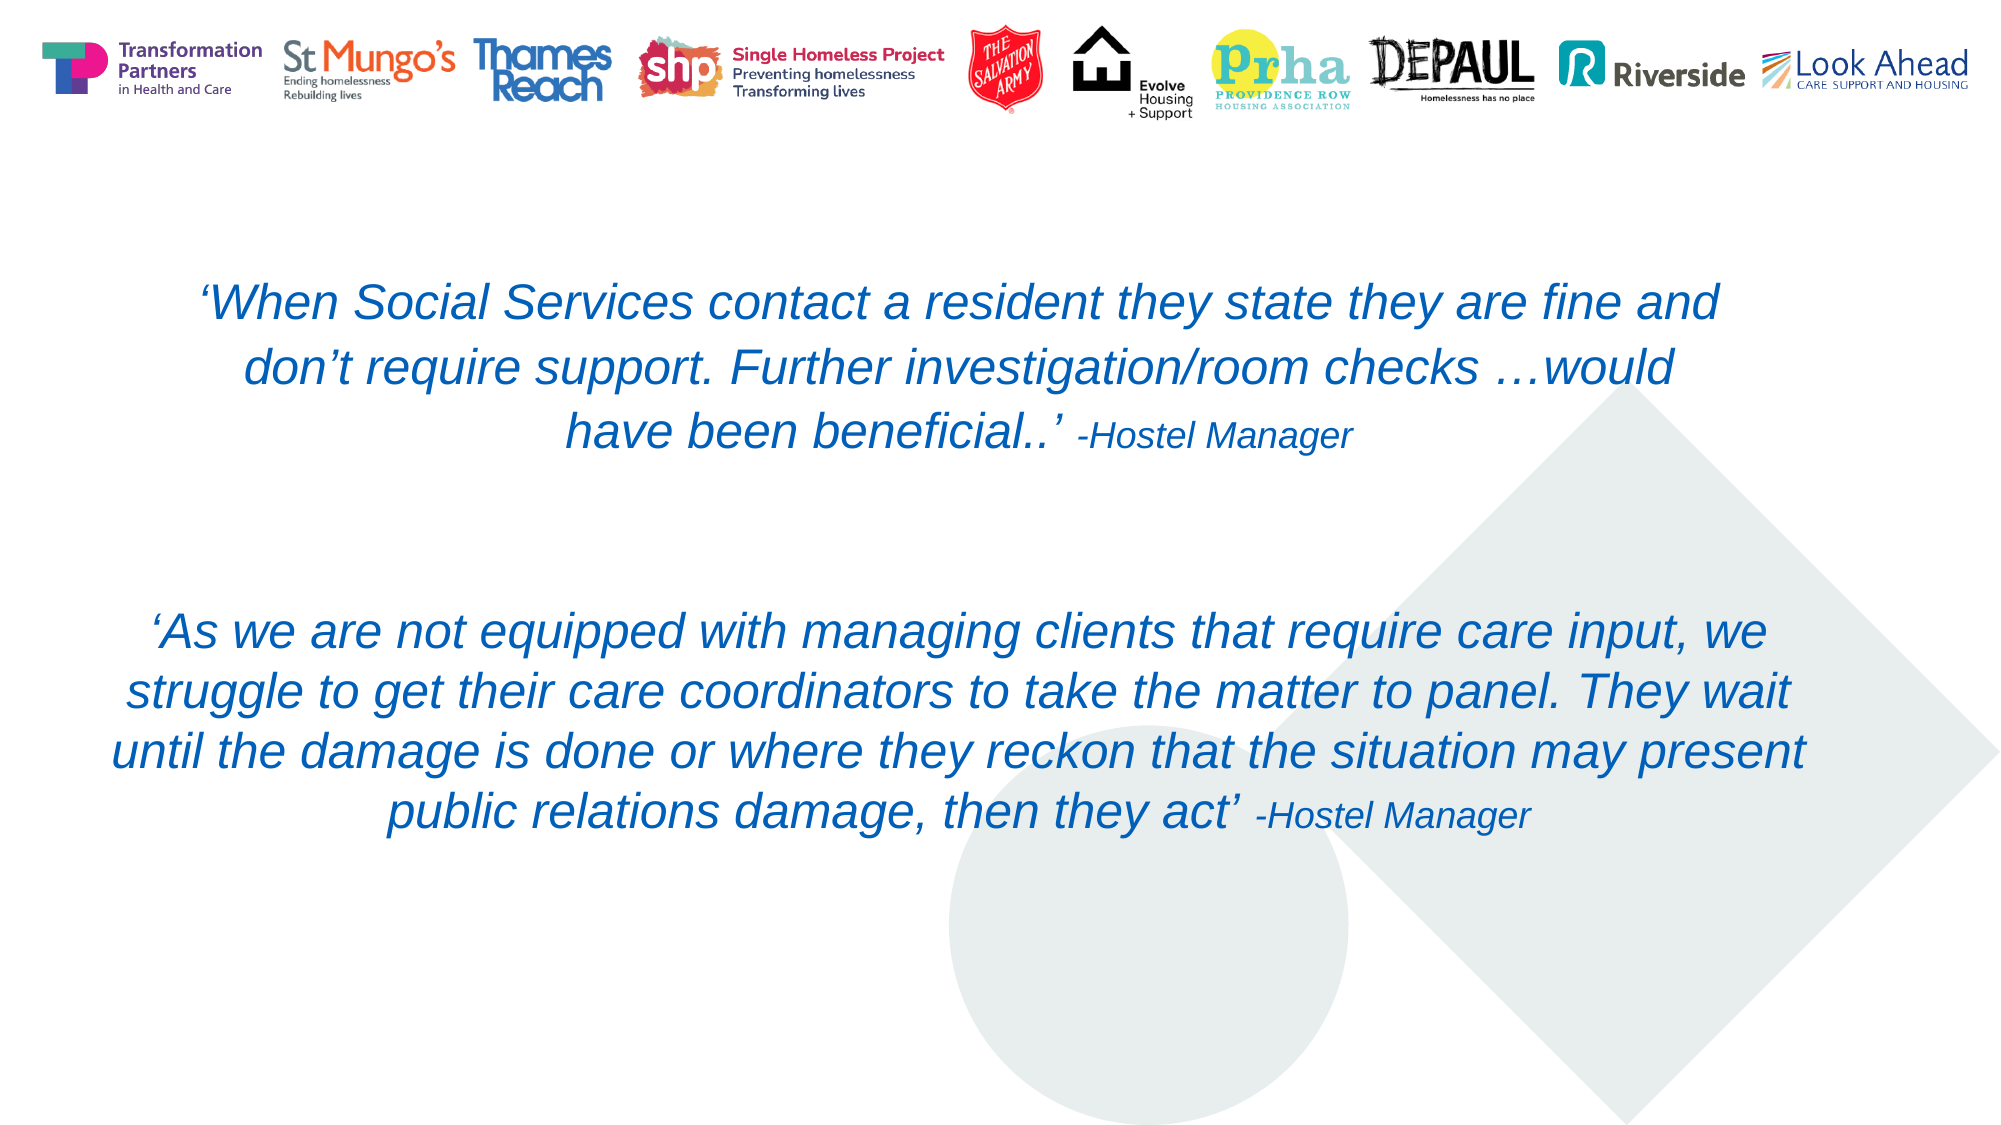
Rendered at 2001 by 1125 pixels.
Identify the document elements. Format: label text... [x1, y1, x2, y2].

picture [965, 21, 1046, 121]
text_box ‘When Social Services contact a resident they state they are fine and don’t require support. Further investigation/room checks …would have been beneficial..’ -Hostel Manager ‘As we are not equipped with managing clients that require care input, we struggle to get their care coordinators to take the matter to panel. They wait until the damage is done or where they reckon that the situation may present public relations damage, then they act’ -Hostel Manager [93, 249, 1846, 923]
picture [1065, 21, 1195, 121]
picture [630, 31, 953, 112]
picture [467, 32, 624, 110]
picture [275, 32, 461, 110]
picture [1363, 32, 1543, 110]
picture [1202, 25, 1356, 117]
picture [1550, 36, 1976, 104]
